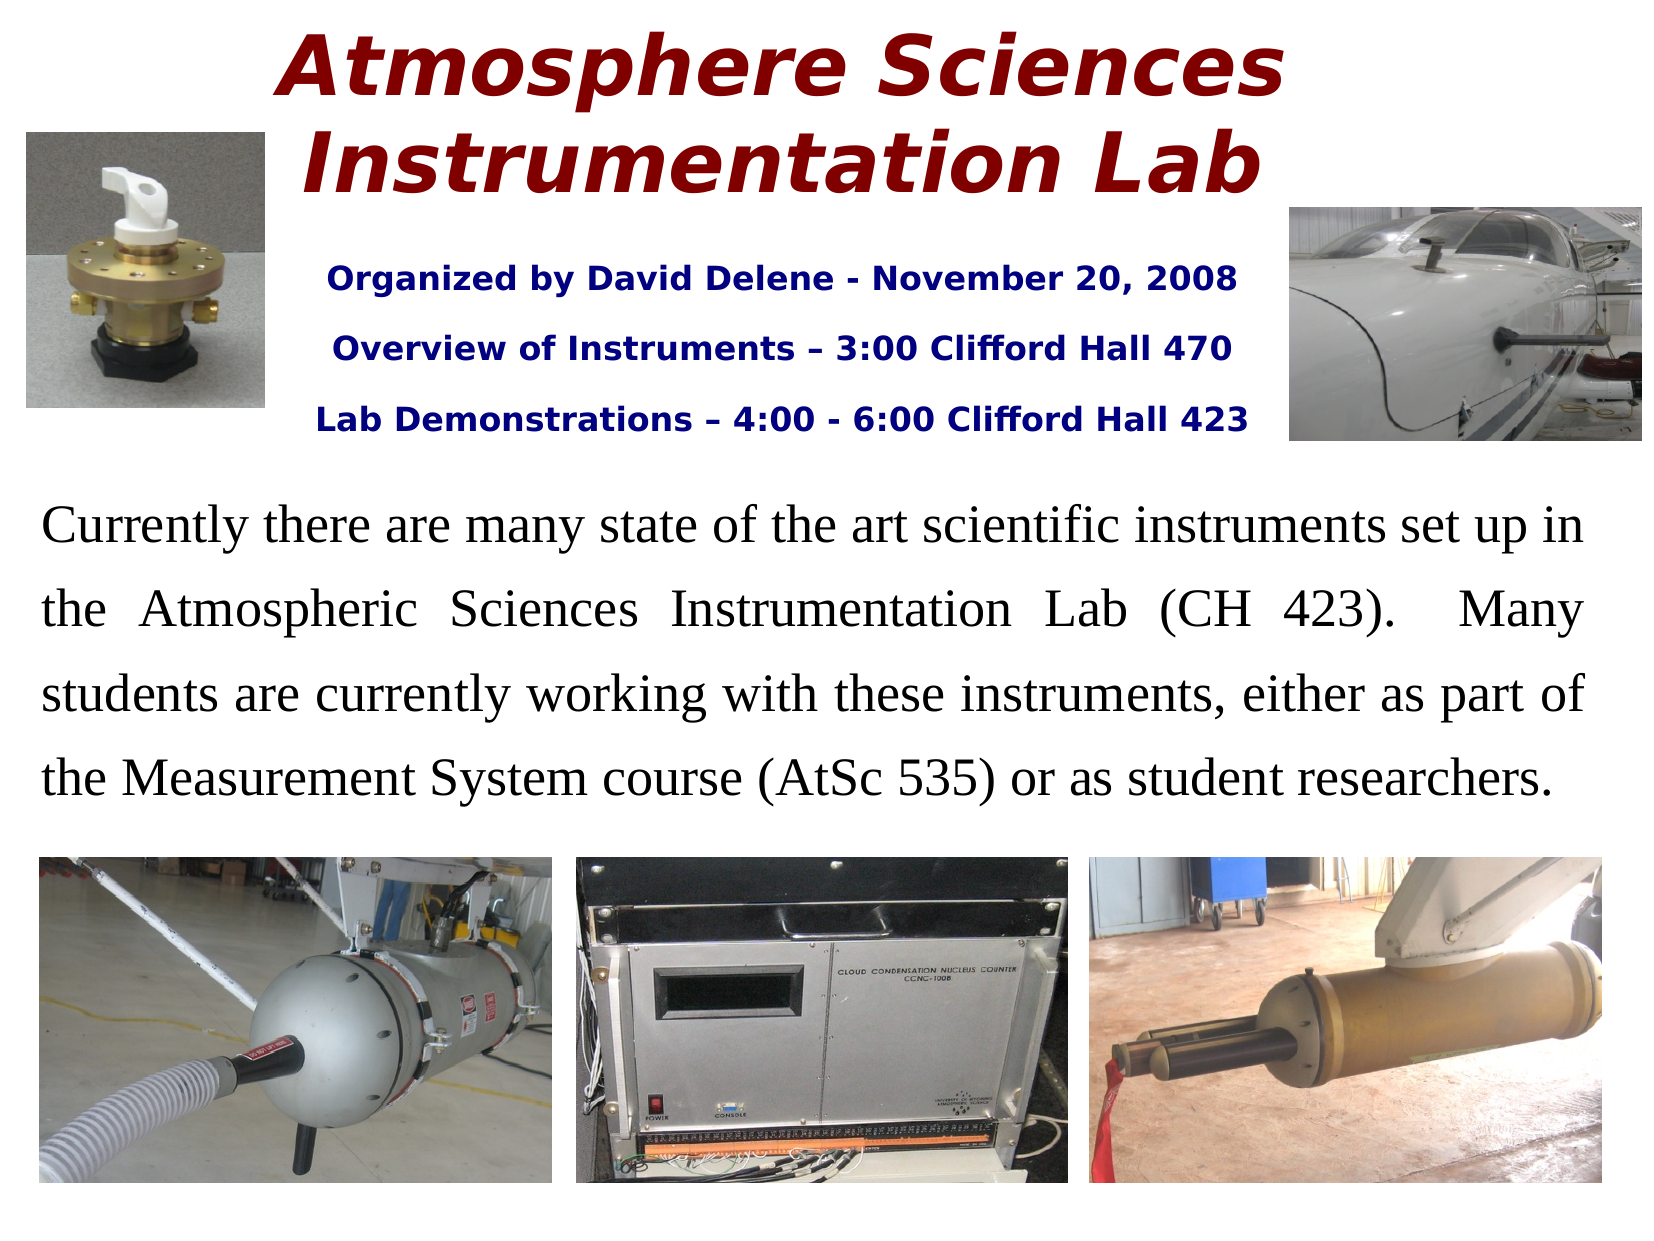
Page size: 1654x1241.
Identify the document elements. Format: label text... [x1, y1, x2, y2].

picture [39, 857, 552, 1183]
picture [1089, 857, 1602, 1183]
picture [576, 857, 1068, 1183]
text_box Atmosphere Sciences Instrumentation Lab Organized by David Delene - November 20, 2008 Overview of Instruments – 3:00 Clifford Hall 470 Lab Demonstrations – 4:00 - 6:00 Clifford Hall 423 [239, 7, 1327, 433]
text_box Currently there are many state of the art scientific instruments set up in the Atmospheric Sciences Instrumentation Lab (CH 423). Many students are currently working with these instruments, either as part of the Measurement System course (AtSc 535) or as student researchers. [26, 457, 1602, 821]
picture [1289, 207, 1642, 441]
picture [26, 132, 265, 408]
